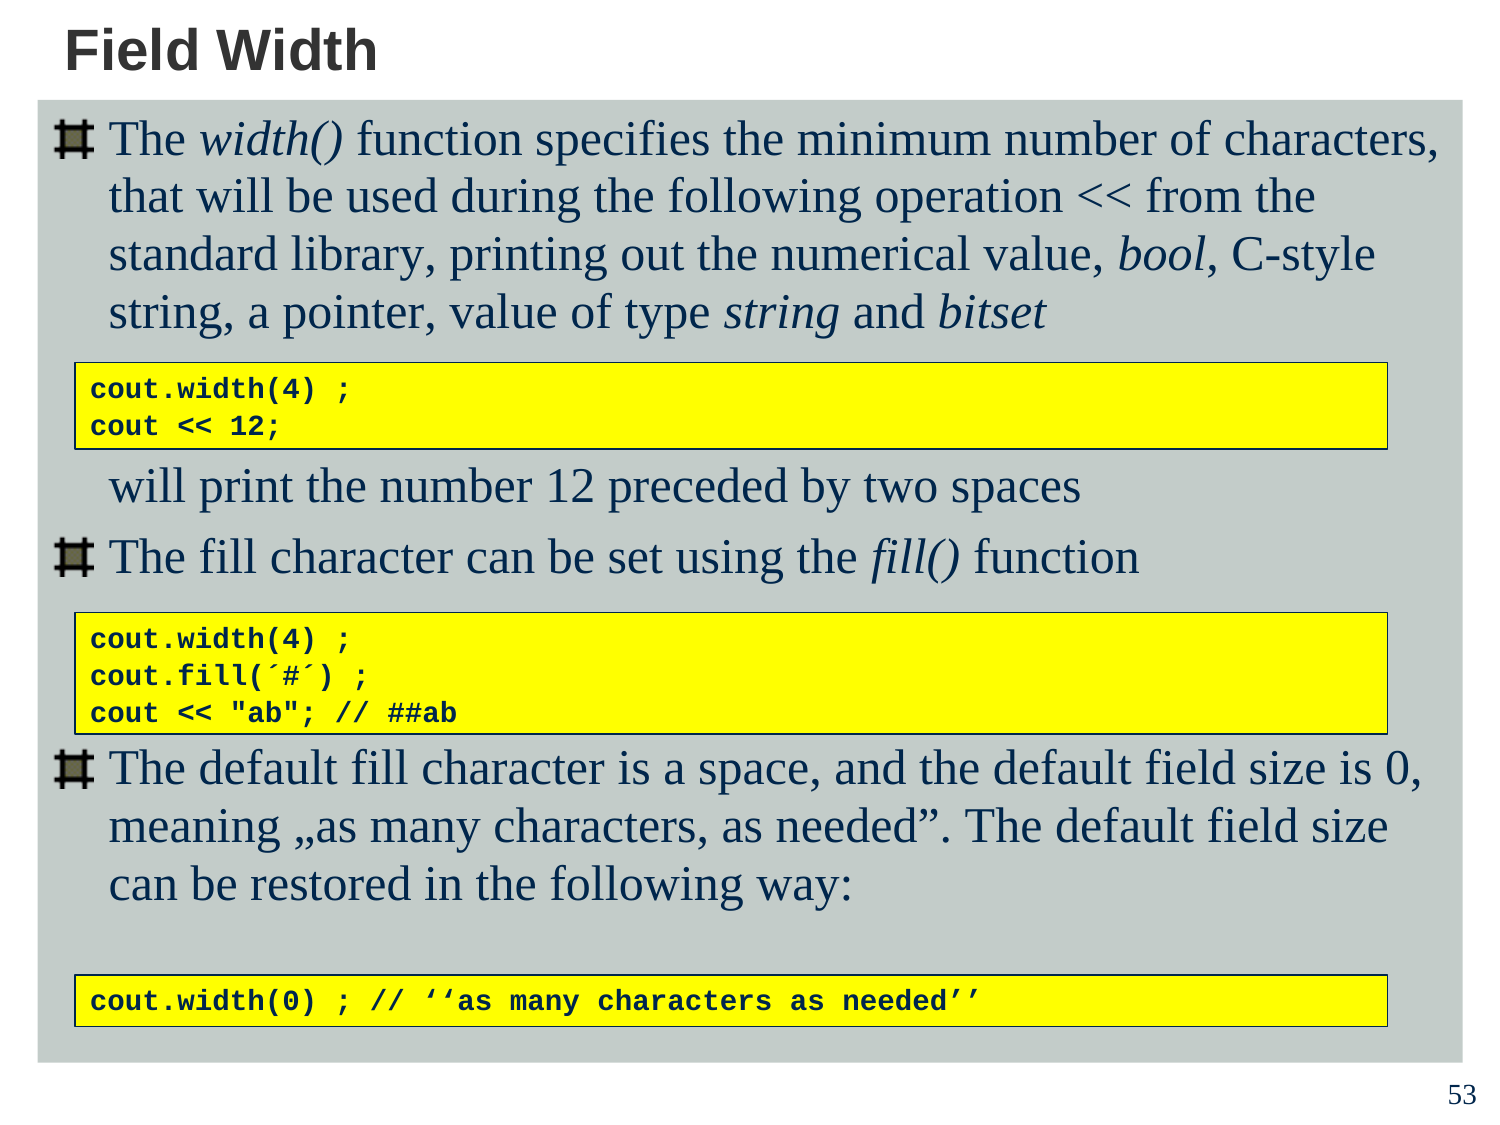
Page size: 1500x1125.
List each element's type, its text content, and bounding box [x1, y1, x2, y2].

title Field Width [50, 0, 1450, 91]
text_box cout.width(4) ; cout.fill(´#´) ; cout << "ab"; // ##ab [75, 612, 1388, 735]
text_box cout.width(4) ; cout << 12; [75, 362, 1388, 449]
text_box cout.width(0) ; // ‘‘as many characters as needed’’ [75, 975, 1388, 1027]
list The width() function specifies the minimum number of characters, that will be used during the following operation << from the standard library, printing out the numerical value, bool, C-style string, a pointer, value of type string and bitset will print the number 12 preceded by two spaces The fill character can be set using the fill() function The default fill character is a space, and the default field size is 0, meaning „as many characters, as needed”. The default field size can be restored in the following way: [37, 99, 1463, 1063]
